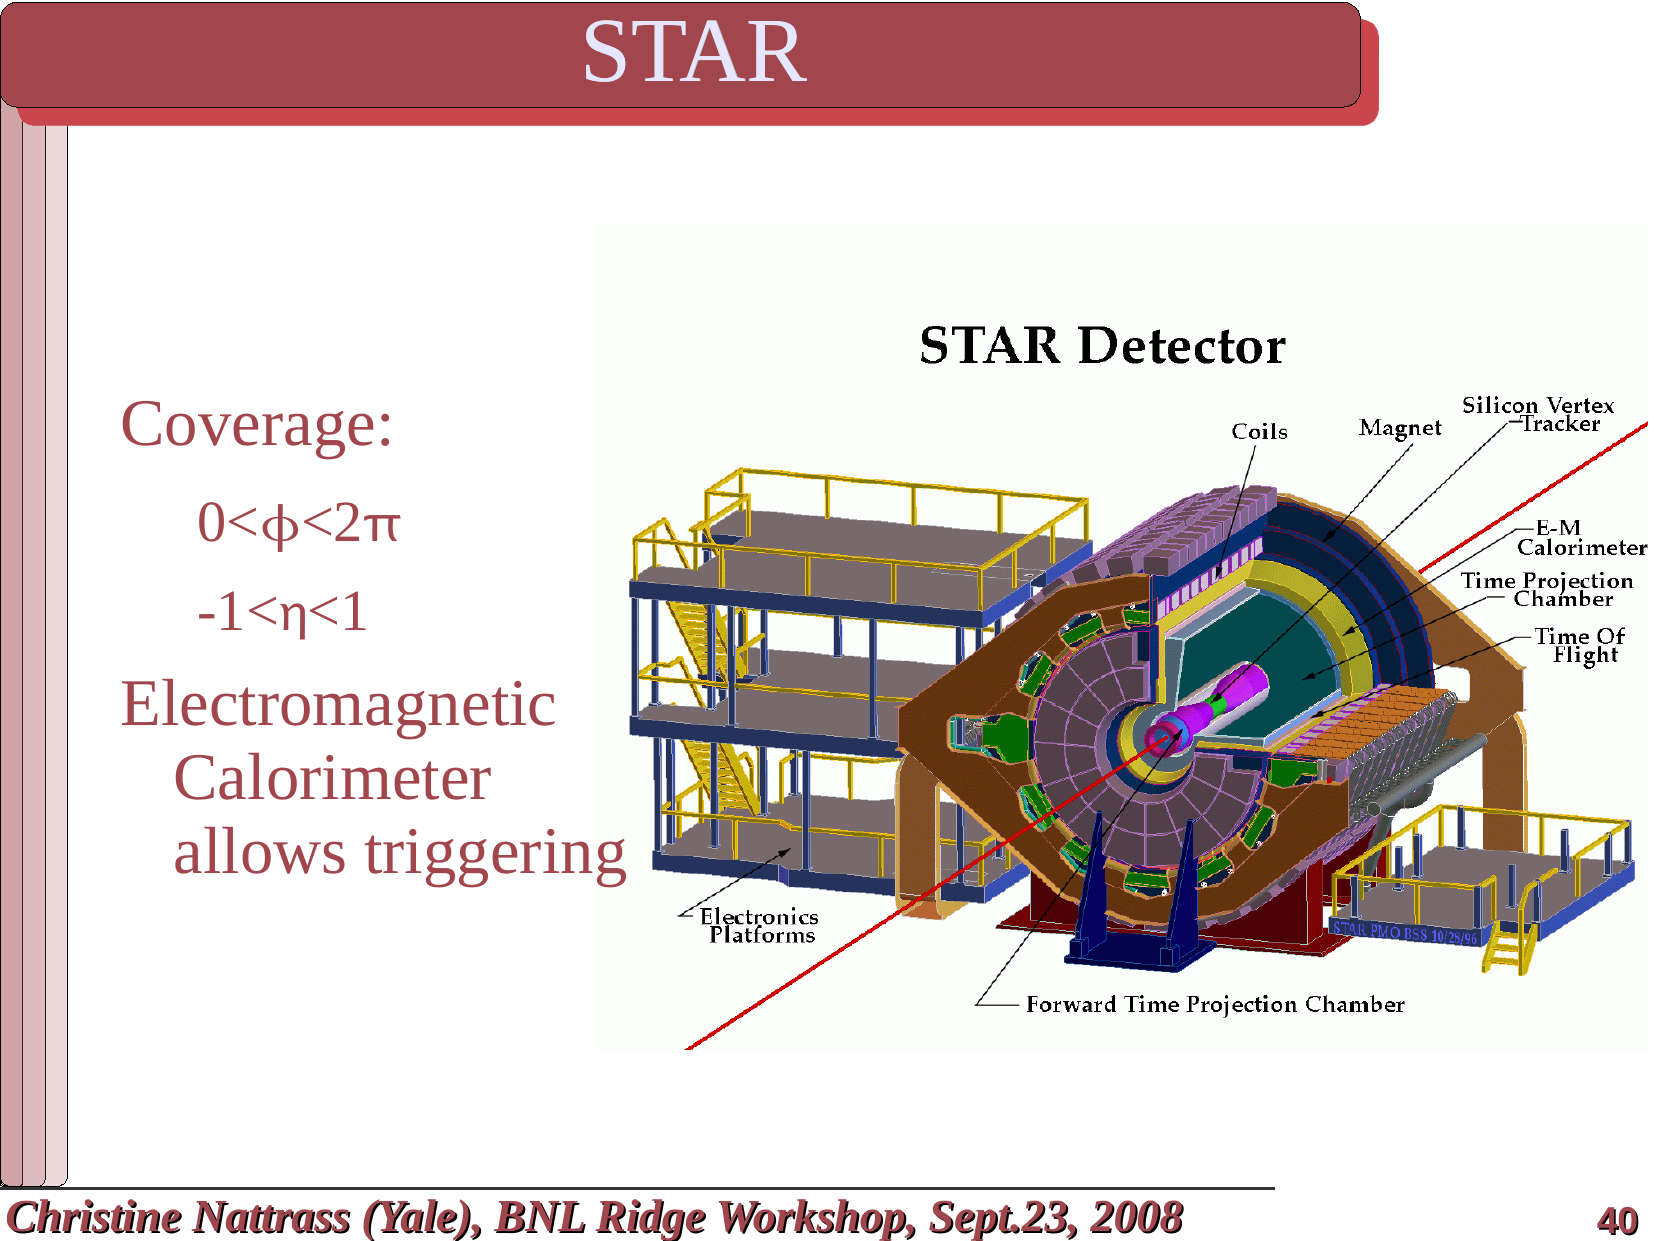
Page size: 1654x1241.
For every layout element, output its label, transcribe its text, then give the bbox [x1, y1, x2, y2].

title STAR [0, 0, 1388, 107]
picture [597, 224, 1648, 1051]
list Coverage: 0<<2 -1<<1 Electromagnetic Calorimeter allows triggering [102, 386, 638, 1117]
